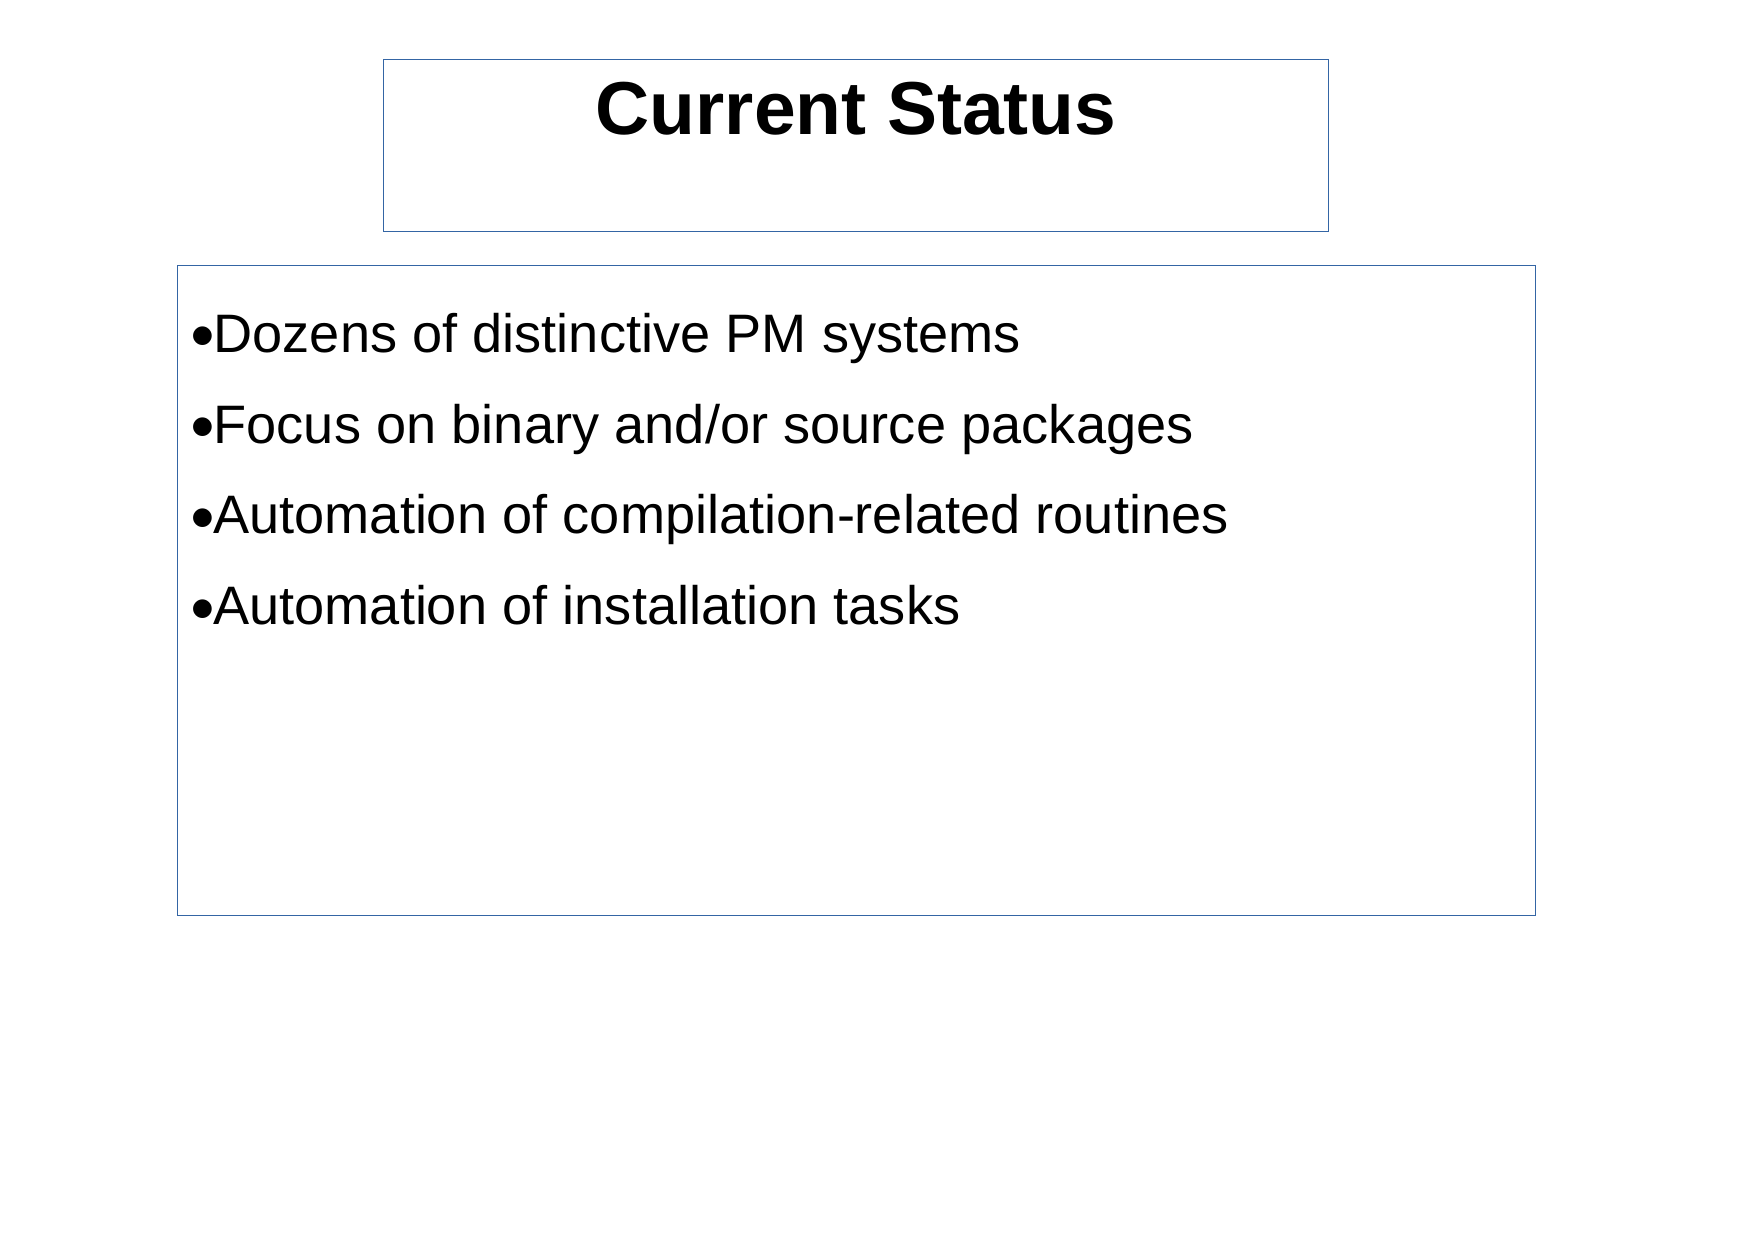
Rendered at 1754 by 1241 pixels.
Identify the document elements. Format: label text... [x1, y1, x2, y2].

text_box Current Status [383, 59, 1329, 232]
text_box Dozens of distinctive PM systems Focus on binary and/or source packages Automation of compilation-related routines Automation of installation tasks [177, 265, 1536, 916]
